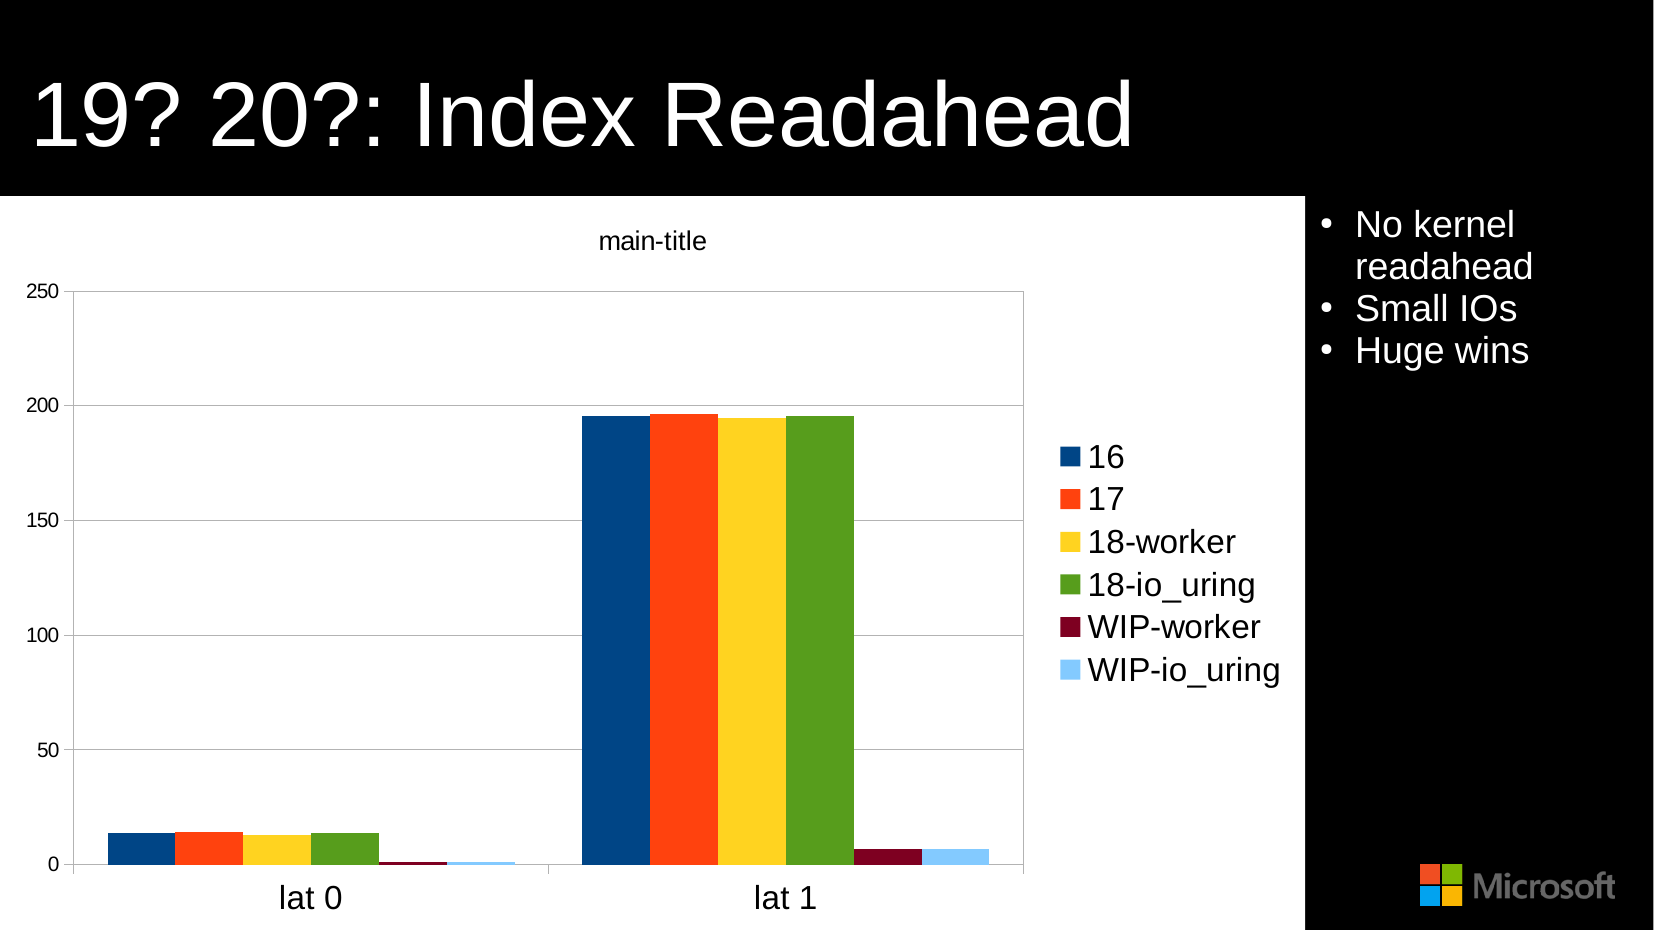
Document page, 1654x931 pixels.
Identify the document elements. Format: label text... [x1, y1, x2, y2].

text_box No kernel readahead Small IOs Huge wins [1305, 196, 1654, 841]
chart [0, 196, 1306, 931]
picture [1420, 864, 1615, 906]
title 19? 20?: Index Readahead [30, 37, 1621, 193]
